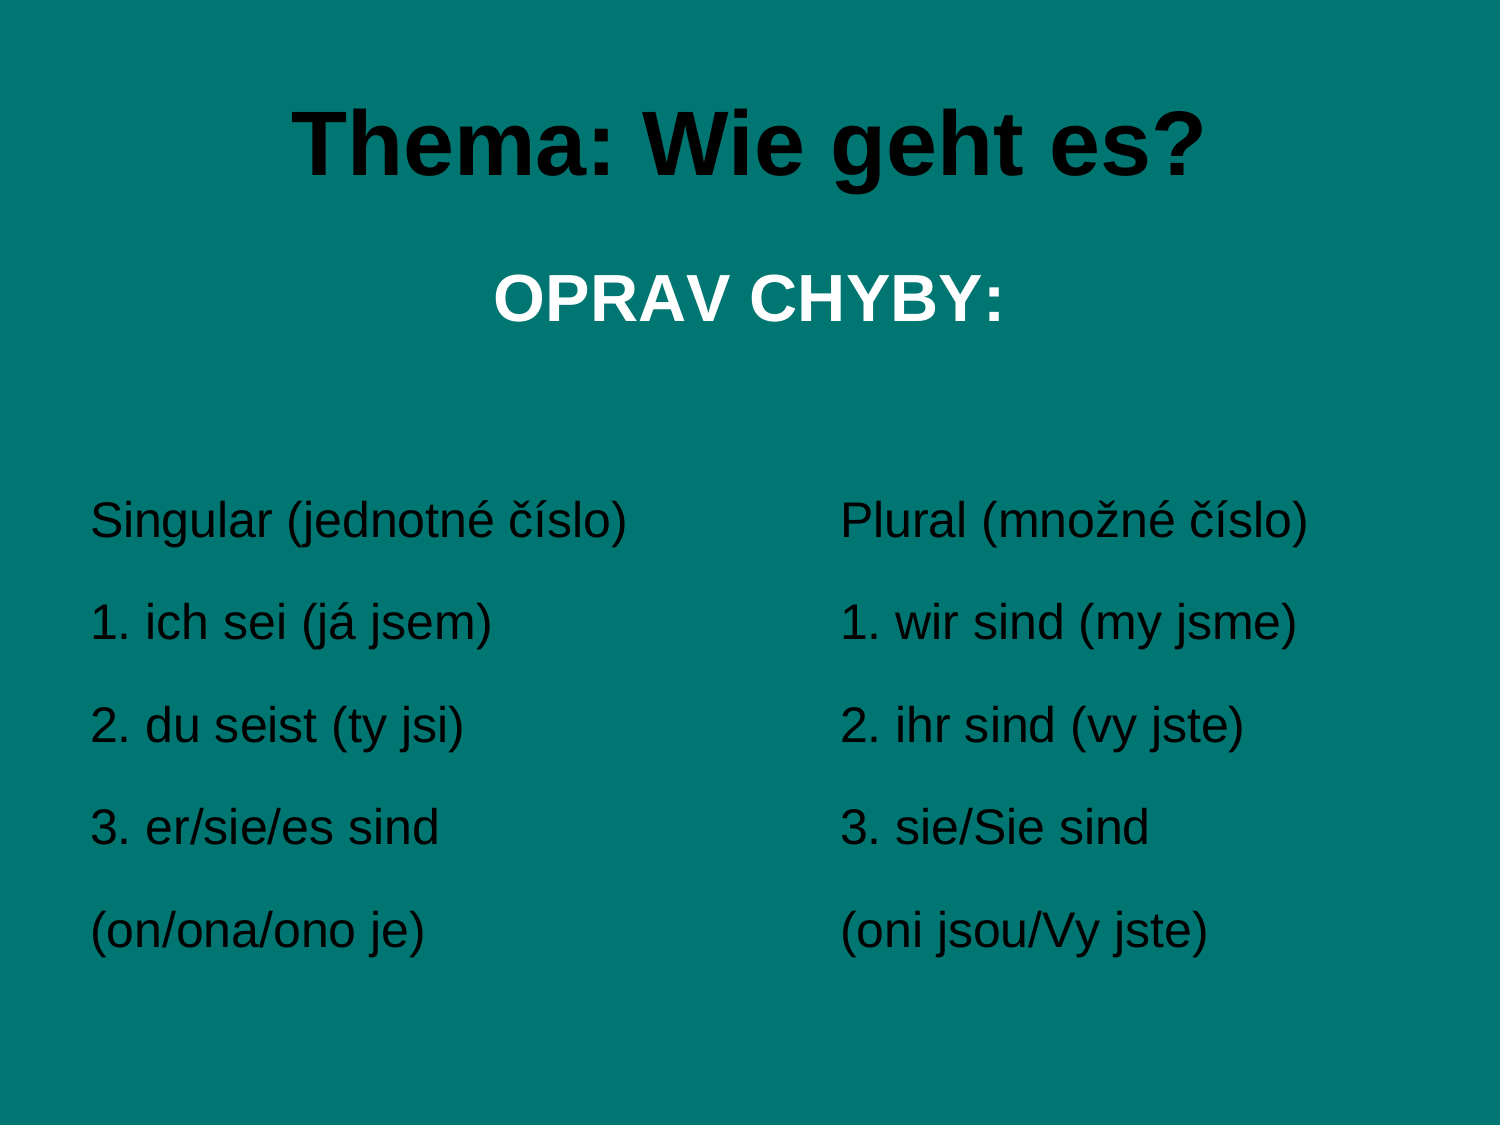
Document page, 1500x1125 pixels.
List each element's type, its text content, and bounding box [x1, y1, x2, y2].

title Thema: Wie geht es? [75, 45, 1426, 233]
list OPRAV CHYBY: Singular (jednotné číslo) Plural (množné číslo) 1. ich sei (já jsem) 1. wir sind (my jsme) 2. du seist (ty jsi) 2. ihr sind (vy jste) 3. er/sie/es sind 3. sie/Sie sind (on/ona/ono je) (oni jsou/Vy jste) [75, 262, 1426, 1076]
